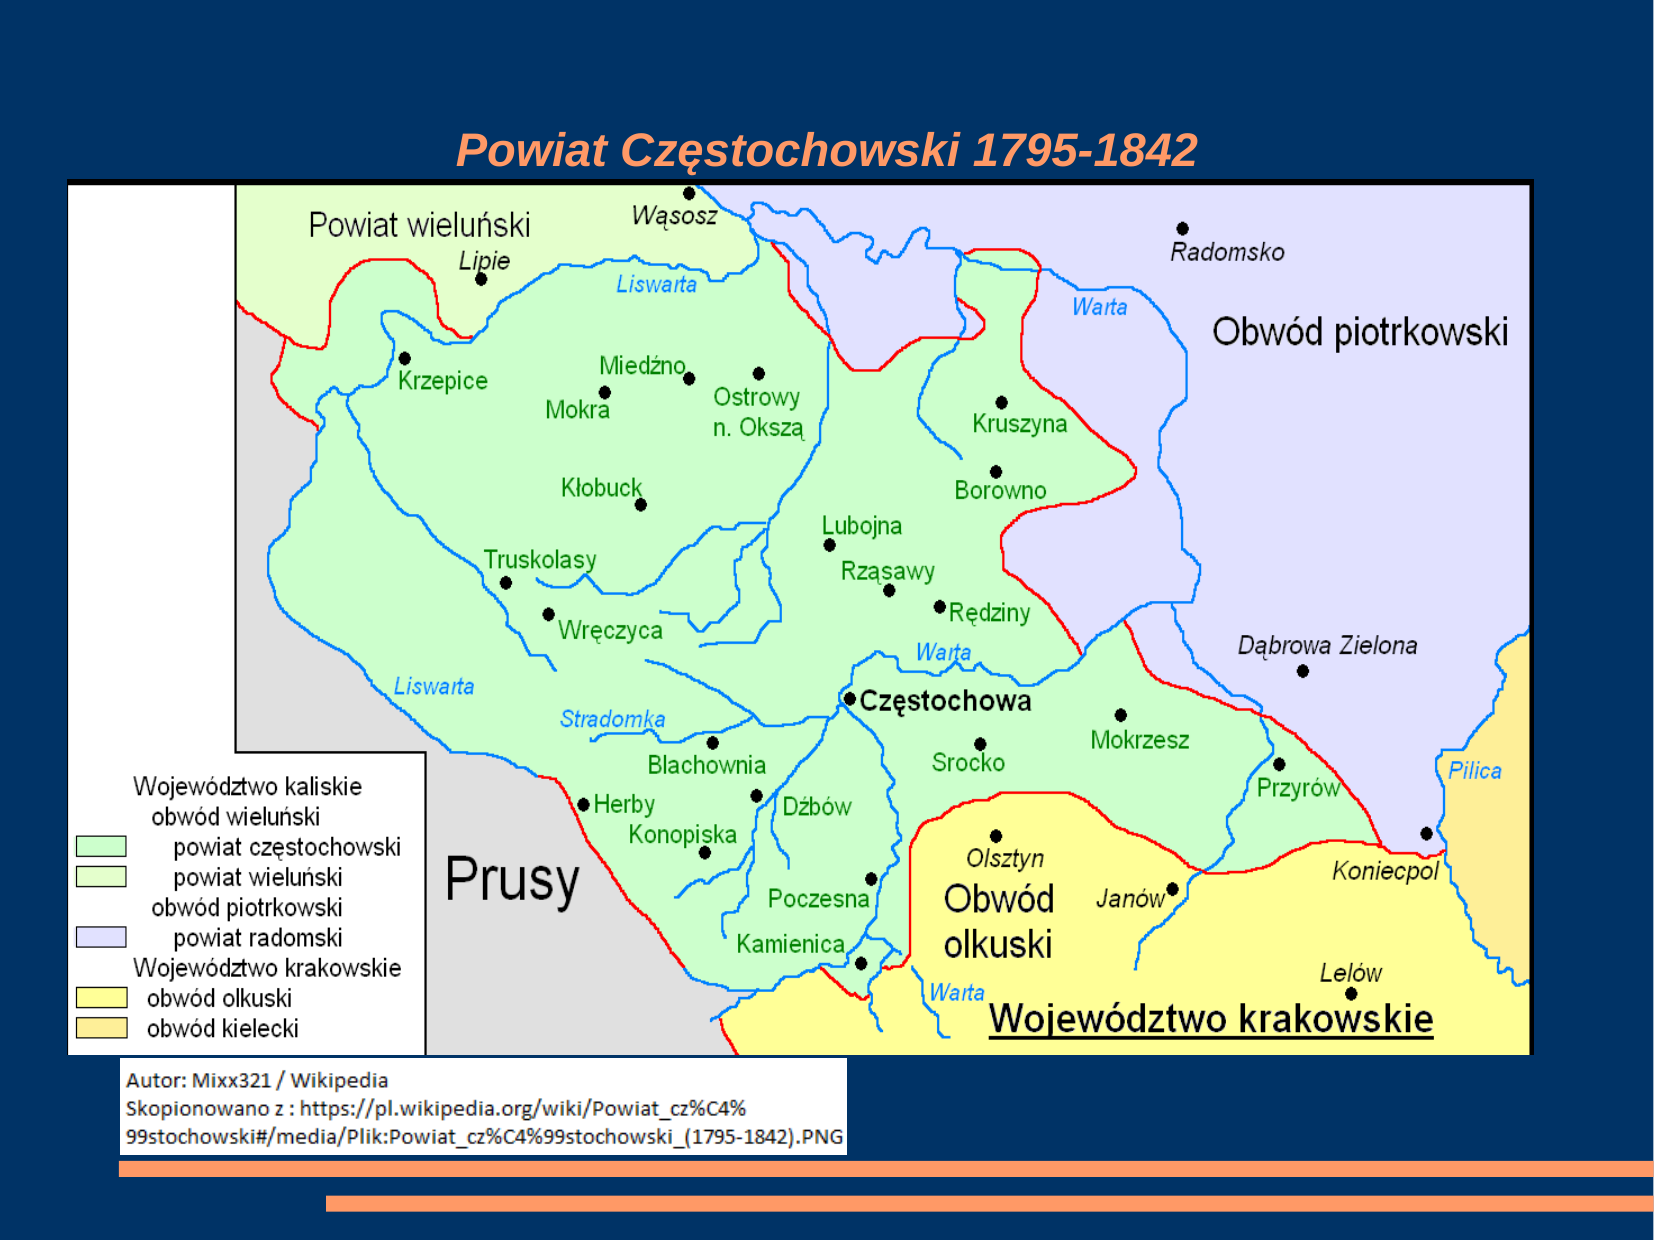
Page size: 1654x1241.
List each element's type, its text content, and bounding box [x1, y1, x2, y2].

picture [67, 179, 1534, 1056]
title Powiat Częstochowski 1795-1842 [121, 46, 1534, 179]
picture [120, 1058, 847, 1156]
